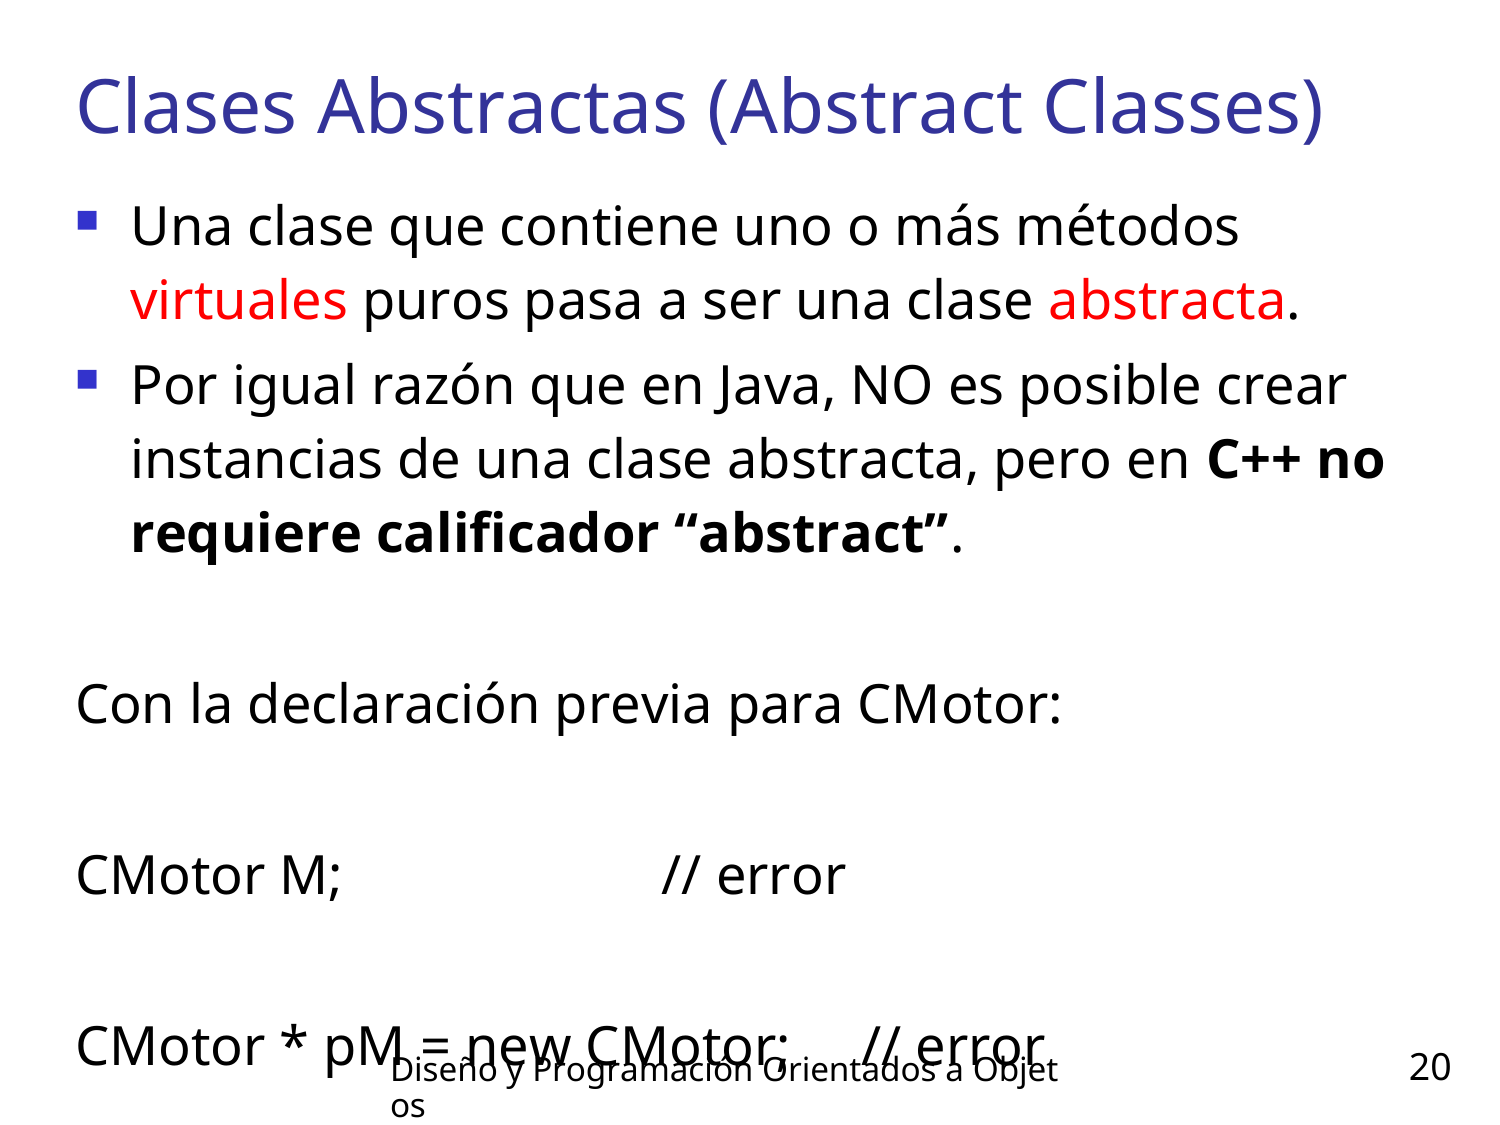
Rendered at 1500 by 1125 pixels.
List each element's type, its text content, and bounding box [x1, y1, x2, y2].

list Una clase que contiene uno o más métodos virtuales puros pasa a ser una clase abstracta. Por igual razón que en Java, NO es posible crear instancias de una clase abstracta, pero en C++ no requiere calificador “abstract”. Con la declaración previa para CMotor: CMotor M; // error CMotor * pM = new CMotor; // error [75, 187, 1462, 1013]
title Clases Abstractas (Abstract Classes)‏ [75, 18, 1466, 181]
